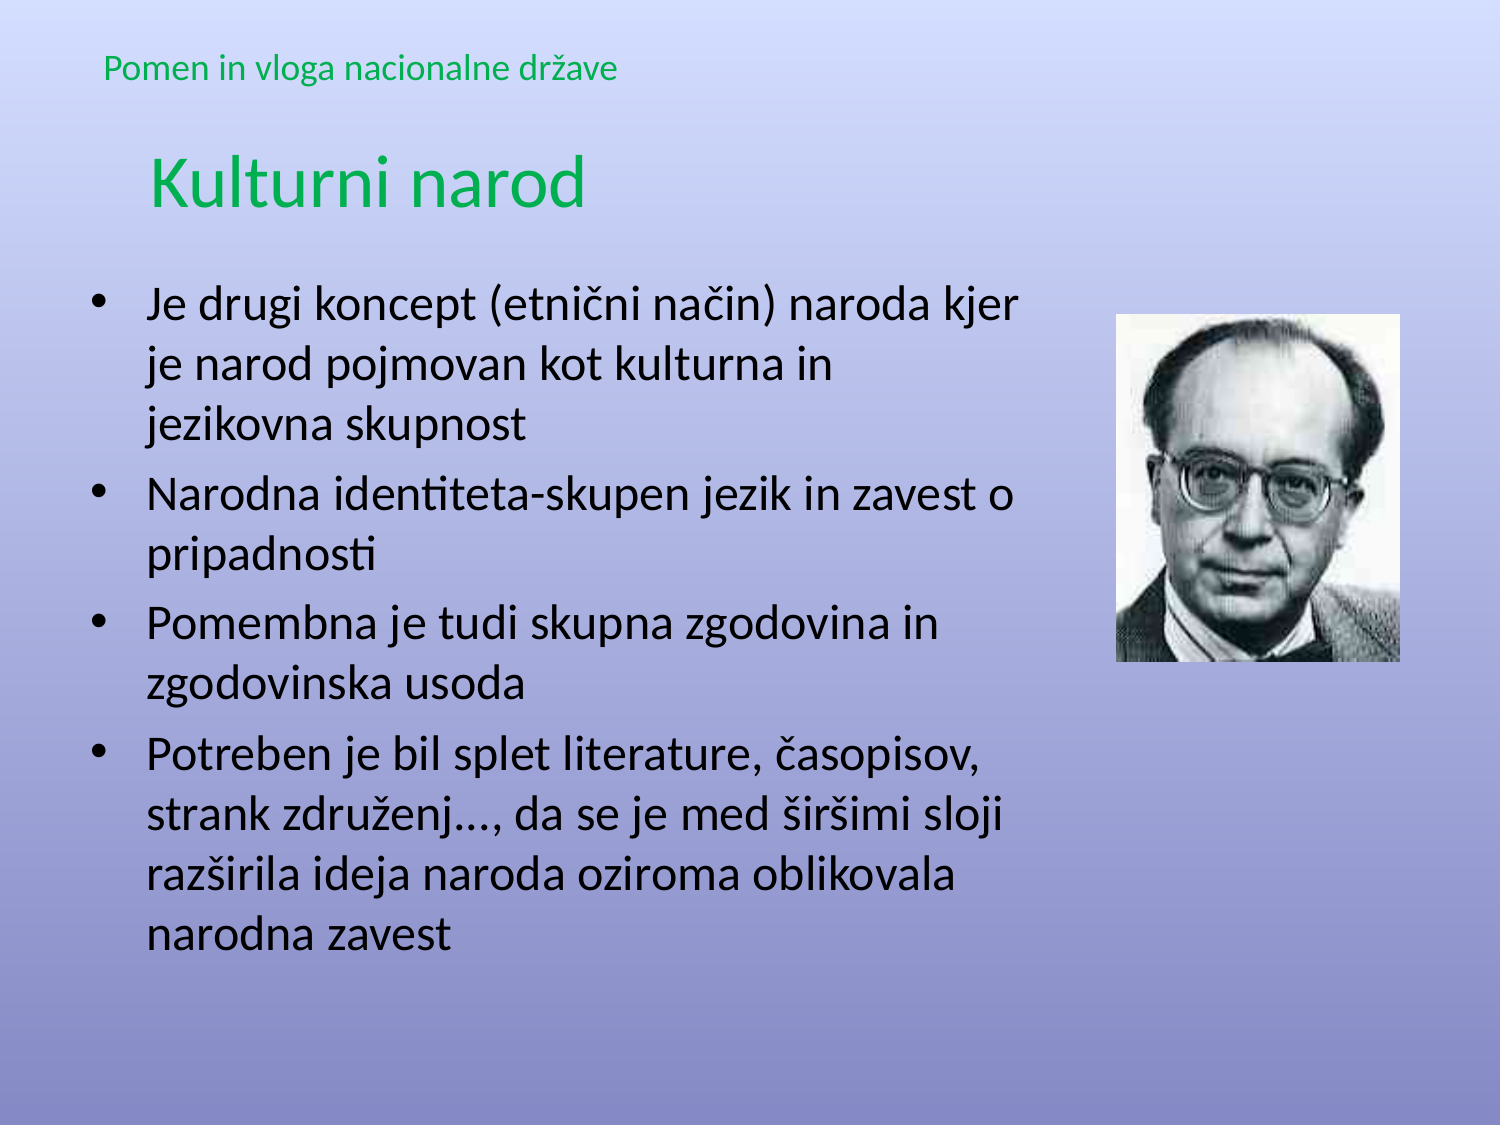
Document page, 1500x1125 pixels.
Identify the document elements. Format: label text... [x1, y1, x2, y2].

text_box Kulturni narod [135, 125, 798, 231]
picture [1116, 314, 1400, 662]
list Je drugi koncept (etnični način) naroda kjer je narod pojmovan kot kulturna in jezikovna skupnost Narodna identiteta-skupen jezik in zavest o pripadnosti Pomembna je tudi skupna zgodovina in zgodovinska usoda Potreben je bil splet literature, časopisov, strank združenj..., da se je med širšimi sloji razširila ideja naroda oziroma oblikovala narodna zavest [75, 262, 1046, 1005]
title Pomen in vloga nacionalne države [64, 31, 658, 100]
